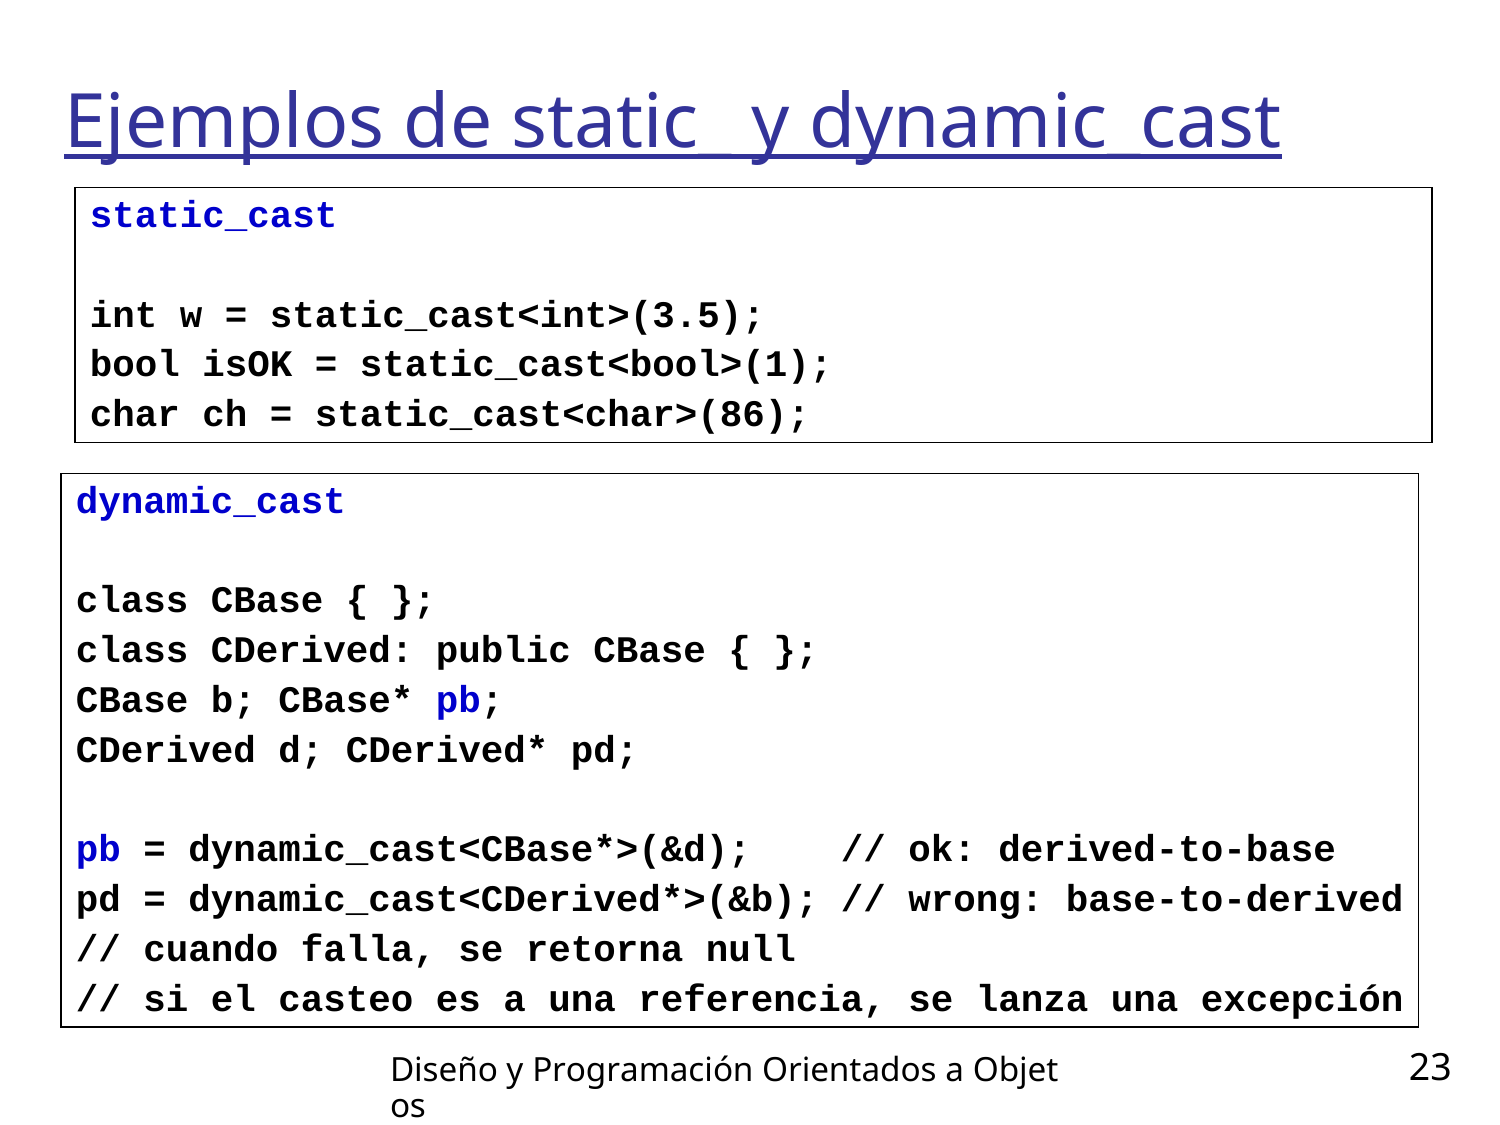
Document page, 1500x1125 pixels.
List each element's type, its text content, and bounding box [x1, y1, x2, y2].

text_box static_cast int w = static_cast<int>(3.5); bool isOK = static_cast<bool>(1); char ch = static_cast<char>(86); [74, 187, 1433, 443]
text_box dynamic_cast class CBase { }; class CDerived: public CBase { }; CBase b; CBase* pb; CDerived d; CDerived* pd; pb = dynamic_cast<CBase*>(&d); // ok: derived-to-base pd = dynamic_cast<CDerived*>(&b); // wrong: base-to-derived // cuando falla, se retorna null // si el casteo es a una referencia, se lanza una excepción [61, 473, 1419, 1028]
title Ejemplos de static_ y dynamic_cast [53, 0, 1465, 176]
